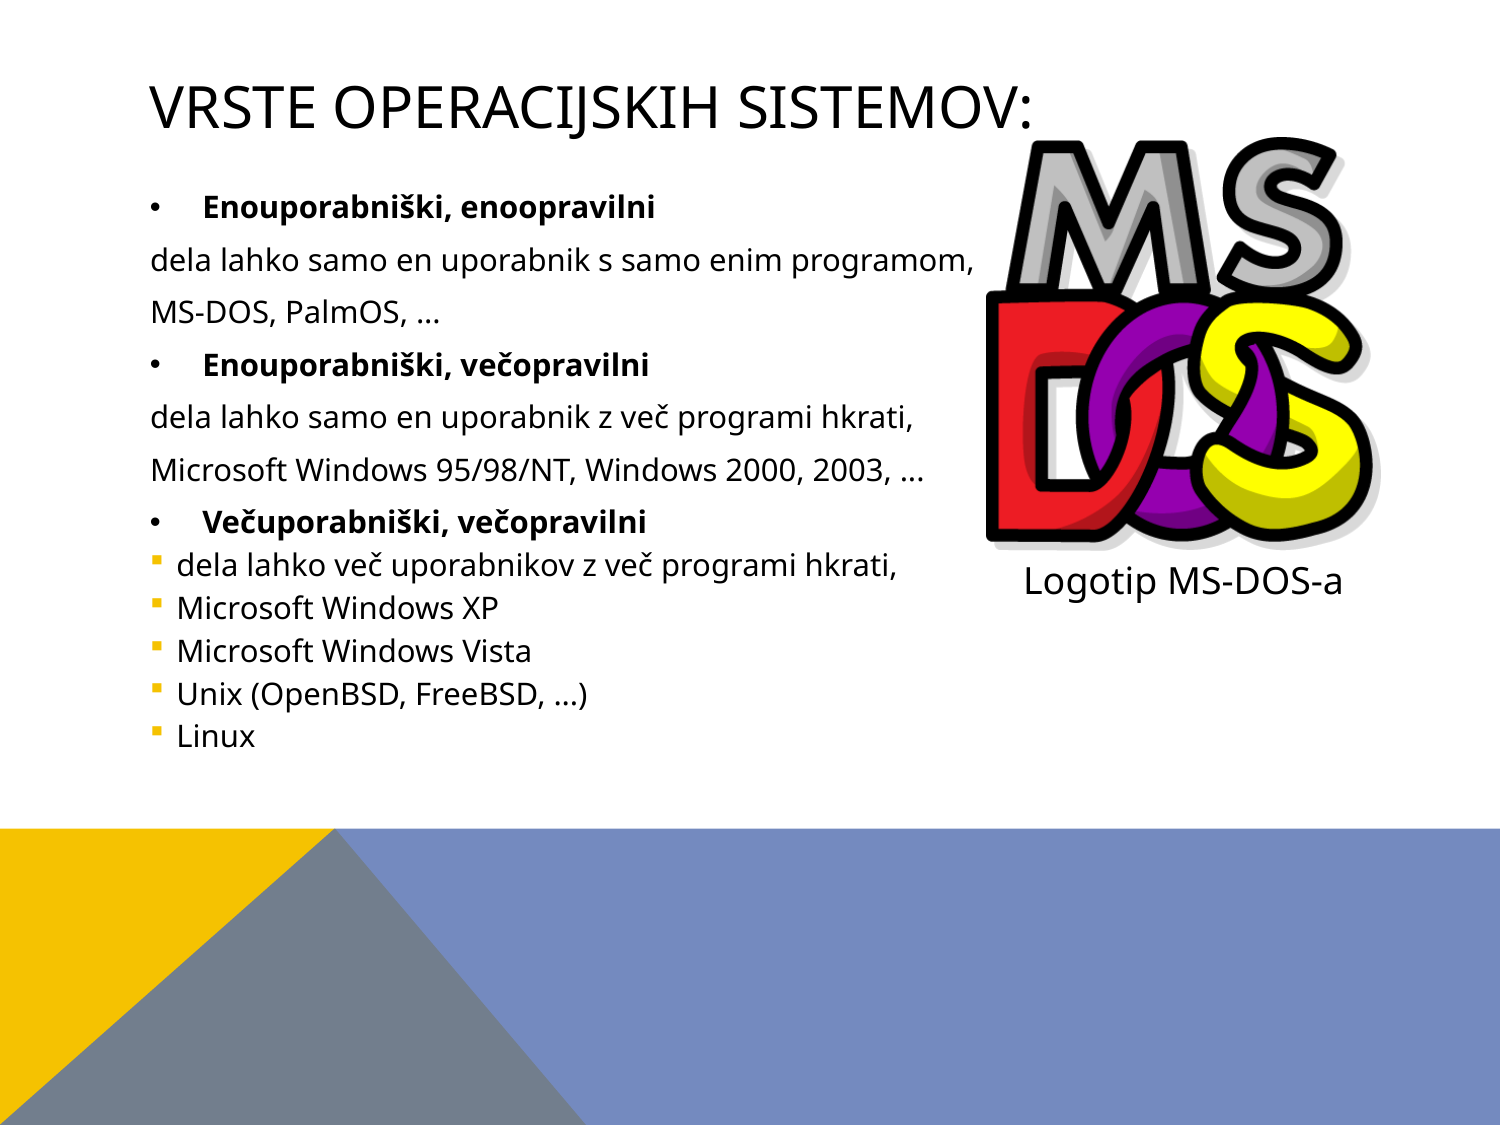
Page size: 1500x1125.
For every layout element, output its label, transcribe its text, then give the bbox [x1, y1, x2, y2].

list Enouporabniški, enoopravilni dela lahko samo en uporabnik s samo enim programom, MS-DOS, PalmOS, ... Enouporabniški, večopravilni dela lahko samo en uporabnik z več programi hkrati, Microsoft Windows 95/98/NT, Windows 2000, 2003, ... Večuporabniški, večopravilni dela lahko več uporabnikov z več programi hkrati, Microsoft Windows XP Microsoft Windows Vista Unix (OpenBSD, FreeBSD, ...) Linux [134, 180, 1369, 768]
title Vrste operacijskih sistemov: [134, 59, 1369, 150]
picture [986, 137, 1381, 550]
text_box Logotip MS-DOS-a [986, 550, 1381, 611]
